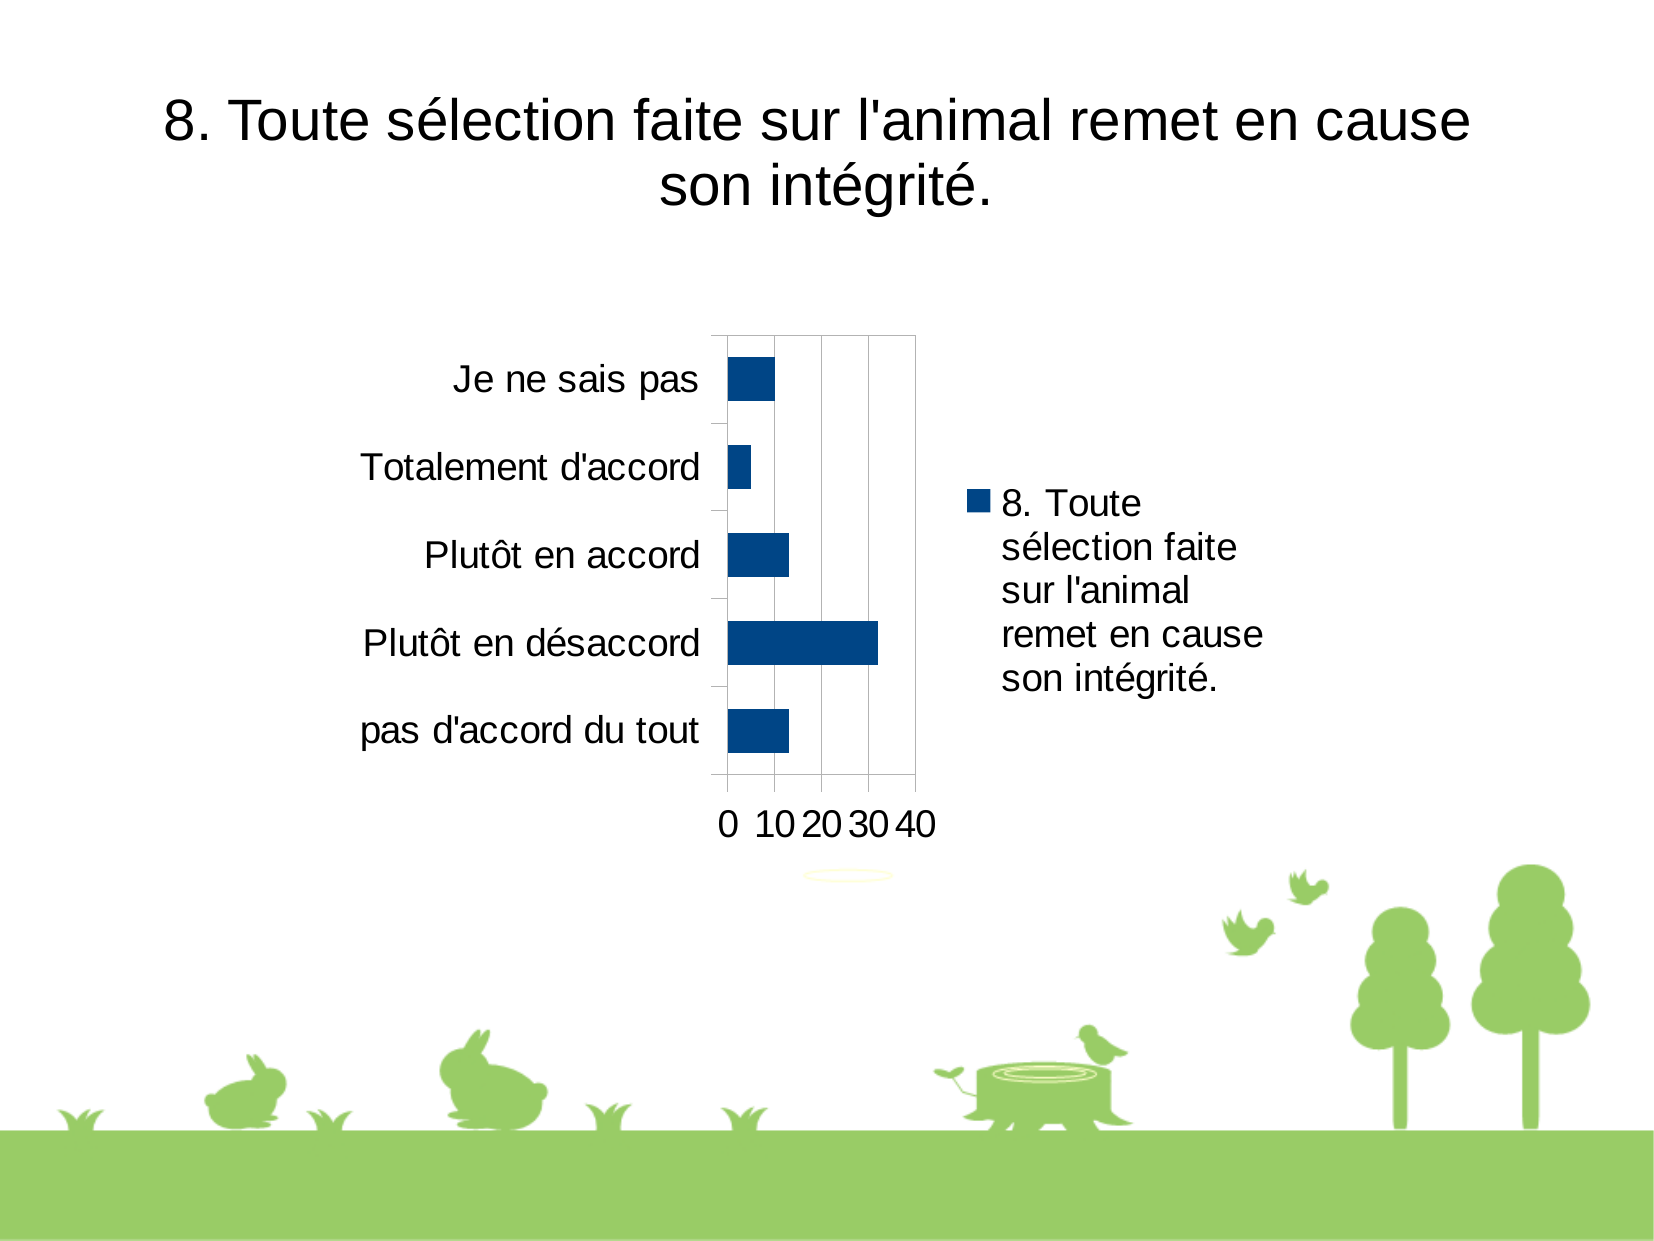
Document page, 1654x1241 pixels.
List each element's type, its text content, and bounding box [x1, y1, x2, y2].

title 8. Toute sélection faite sur l'animal remet en cause son intégrité. [82, 49, 1571, 257]
picture [0, 0, 1654, 1241]
chart [354, 324, 1300, 857]
